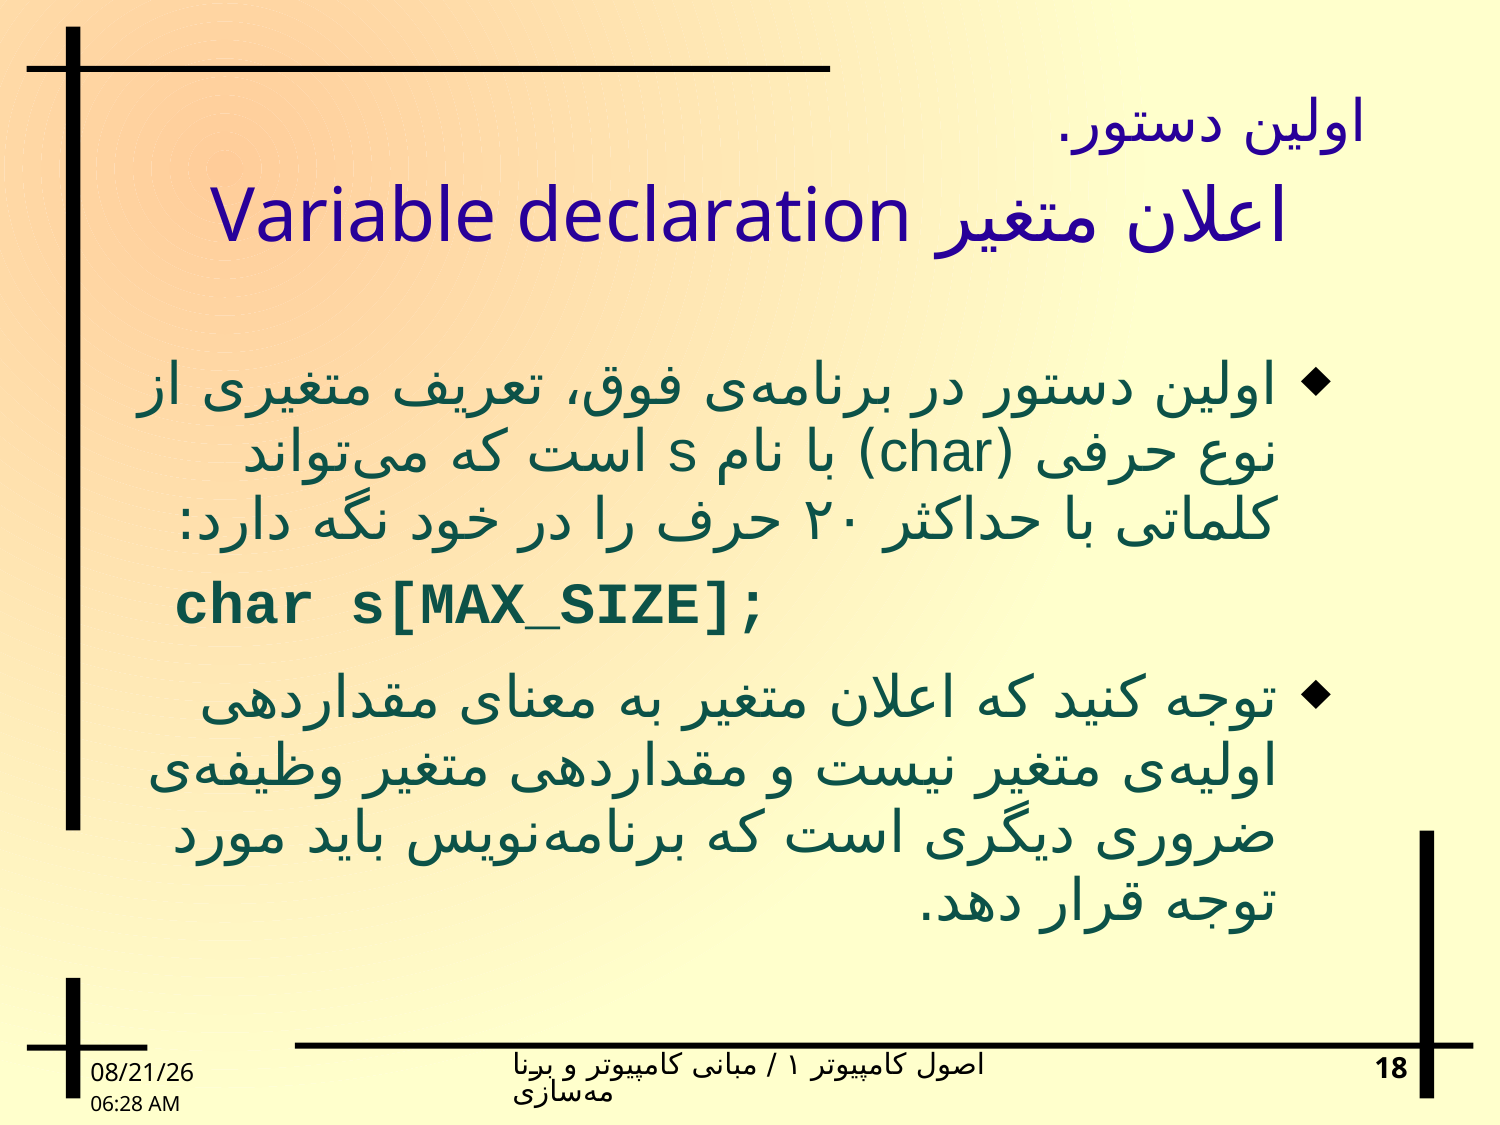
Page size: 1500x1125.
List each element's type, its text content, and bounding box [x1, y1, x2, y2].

list اولین دستور در برنامه‌ی فوق، تعریف متغیری از نوع حرفی (char) با نام s است که می‌تواند کلماتی با حداکثر ۲۰ حرف را در خود نگه دارد: char s[MAX_SIZE]; توجه کنید که اعلان متغیر به معنای مقداردهی اولیه‌ی متغیر نیست و مقداردهی متغیر وظیفه‌ی ضروری دیگری است که برنامه‌نویس باید مورد توجه قرار دهد. [122, 350, 1403, 1007]
title اولین دستور. [201, 73, 1367, 170]
title اعلان متغیر Variable declaration [109, 150, 1391, 274]
